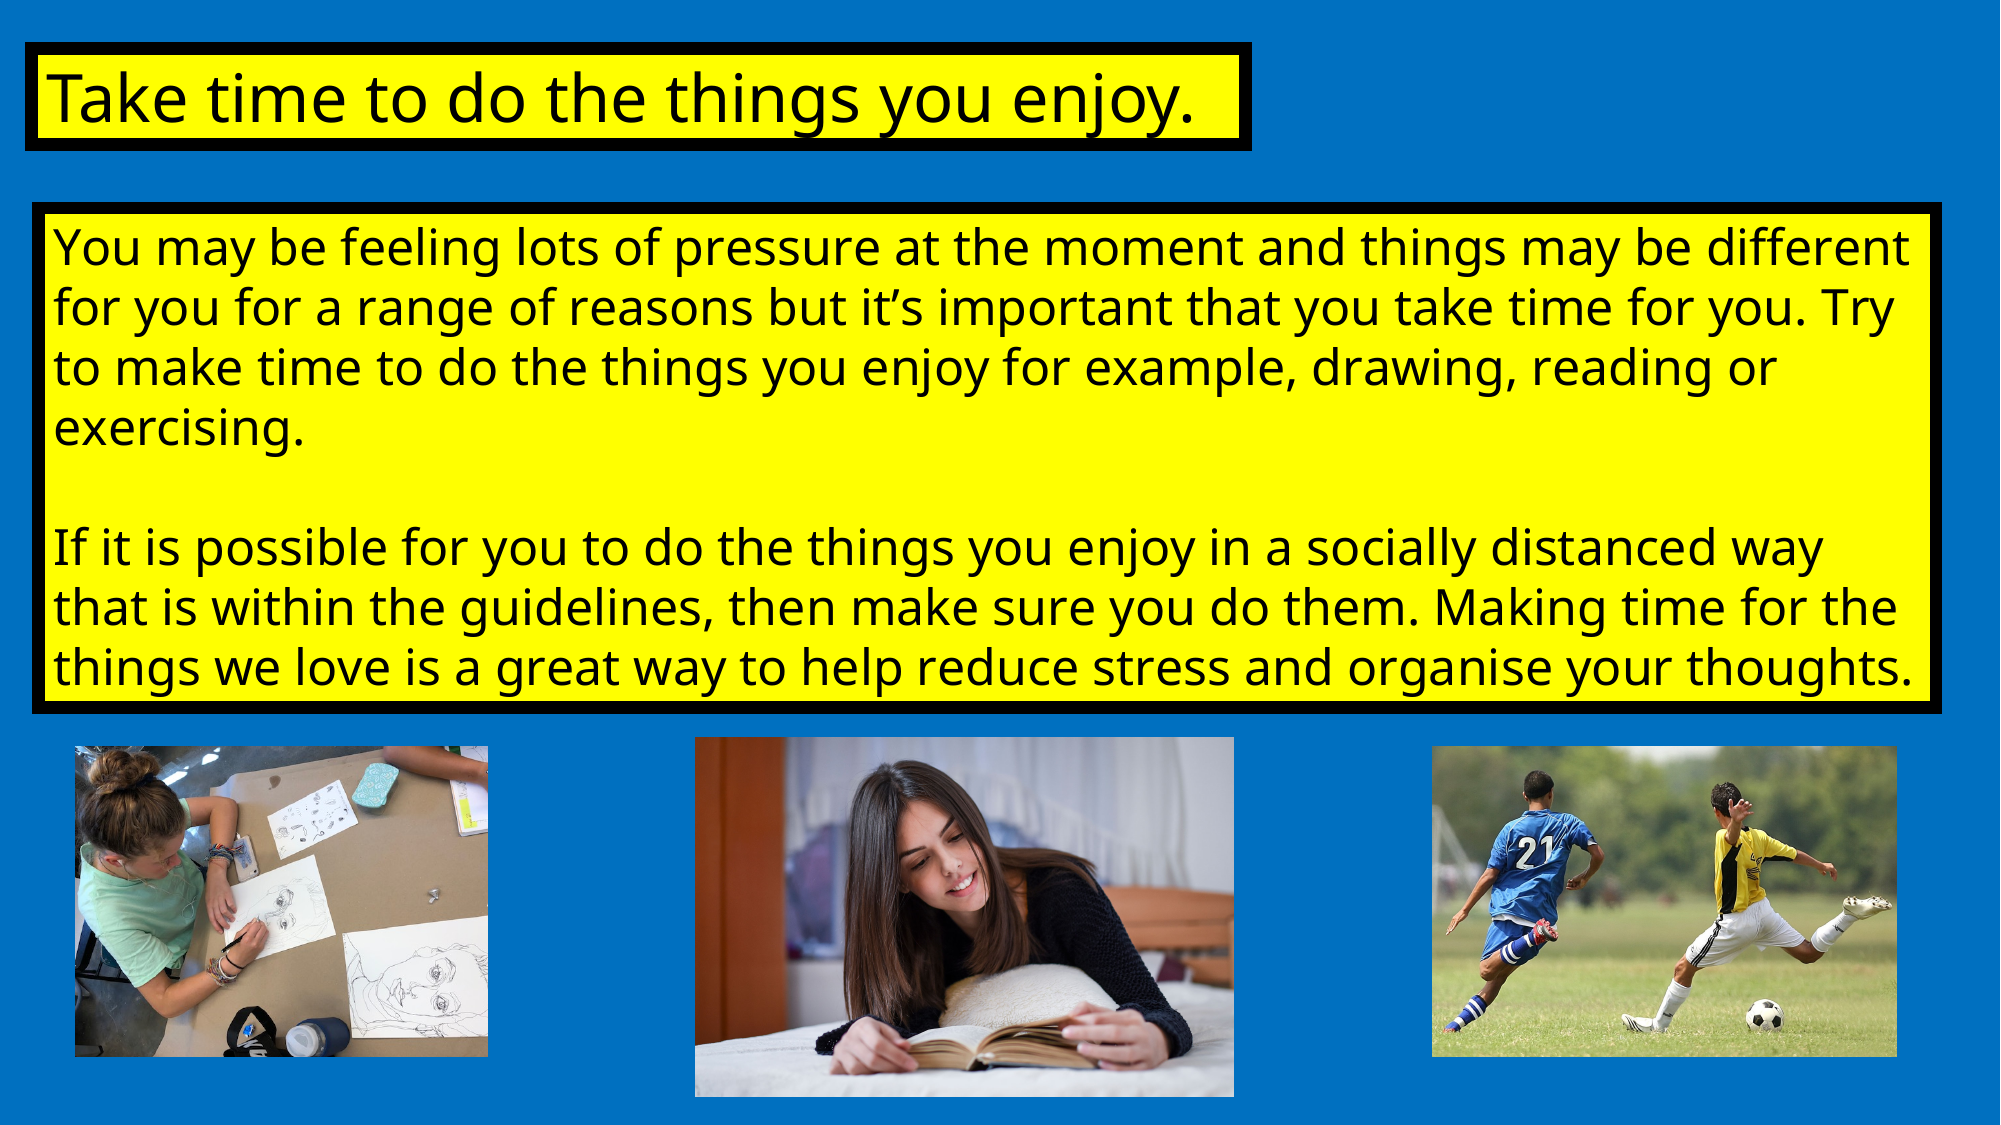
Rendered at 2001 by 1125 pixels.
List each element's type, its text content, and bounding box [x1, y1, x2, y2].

picture [75, 746, 488, 1057]
text_box Take time to do the things you enjoy. [31, 48, 1246, 145]
picture [695, 737, 1234, 1097]
picture [1432, 746, 1897, 1057]
text_box You may be feeling lots of pressure at the moment and things may be different for you for a range of reasons but it’s important that you take time for you. Try to make time to do the things you enjoy for example, drawing, reading or exercising. If it is possible for you to do the things you enjoy in a socially distanced way that is within the guidelines, then make sure you do them. Making time for the things we love is a great way to help reduce stress and organise your thoughts. [38, 207, 1936, 708]
